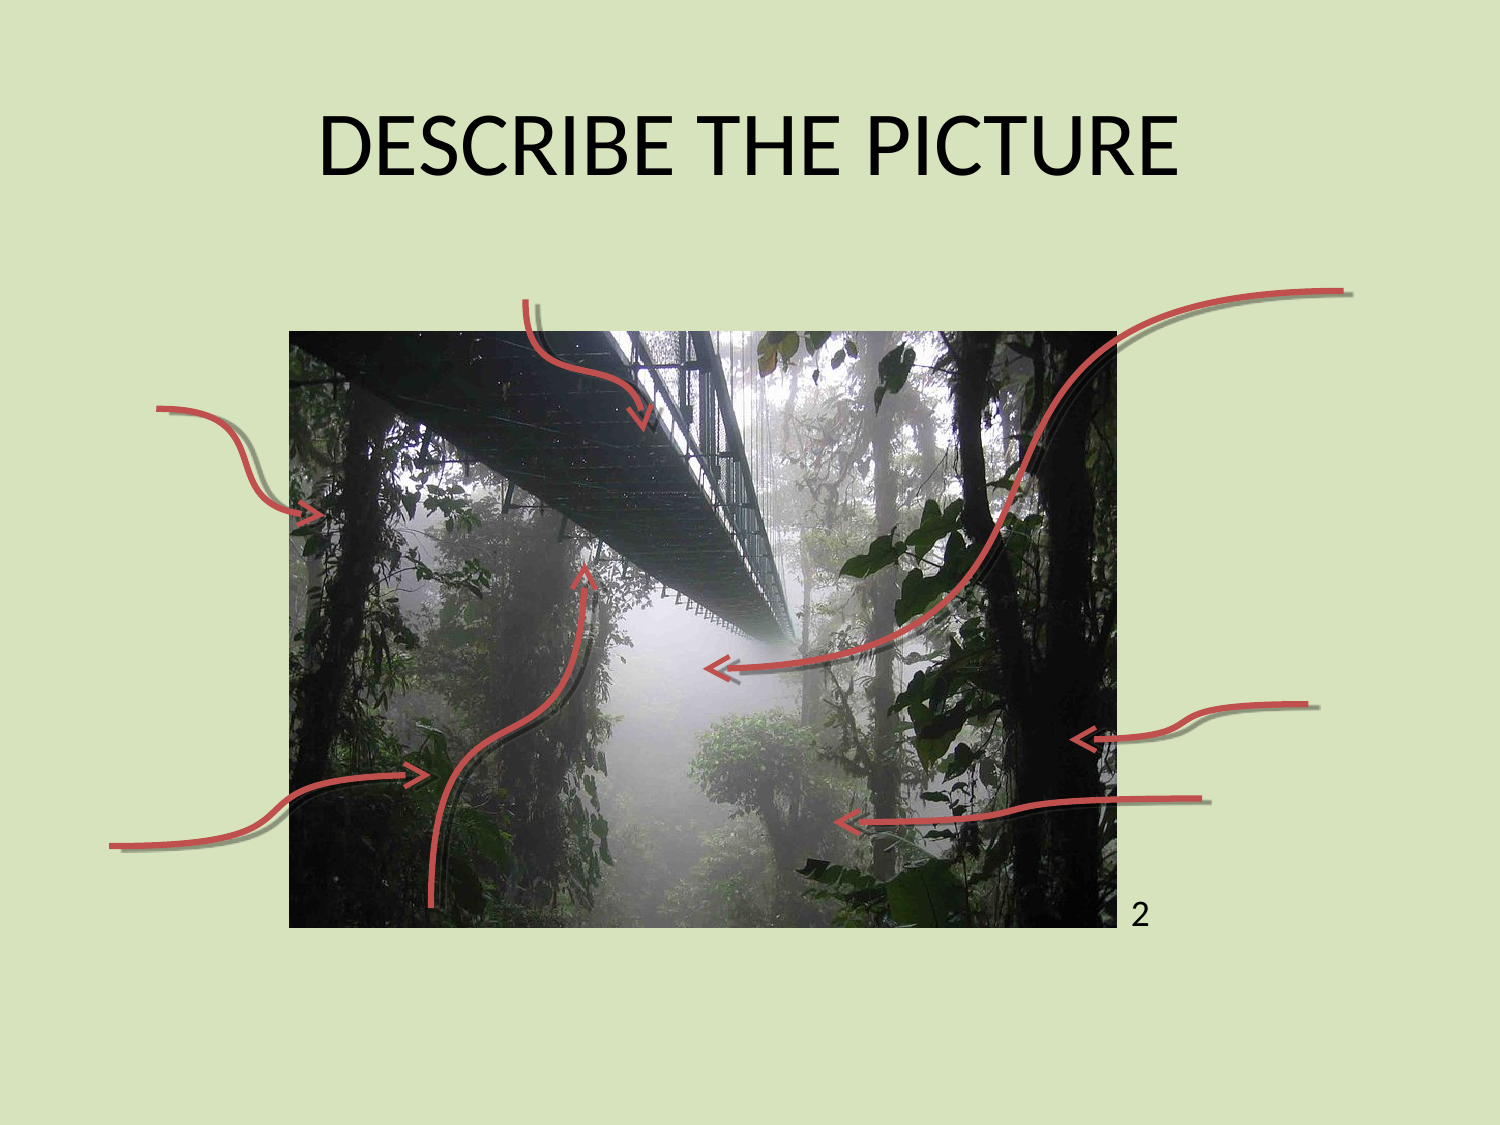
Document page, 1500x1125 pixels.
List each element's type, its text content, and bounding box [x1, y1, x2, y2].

text_box 2 [1116, 881, 1453, 942]
text_box [289, 332, 1117, 928]
title DESCRIBE THE PICTURE [75, 45, 1426, 233]
